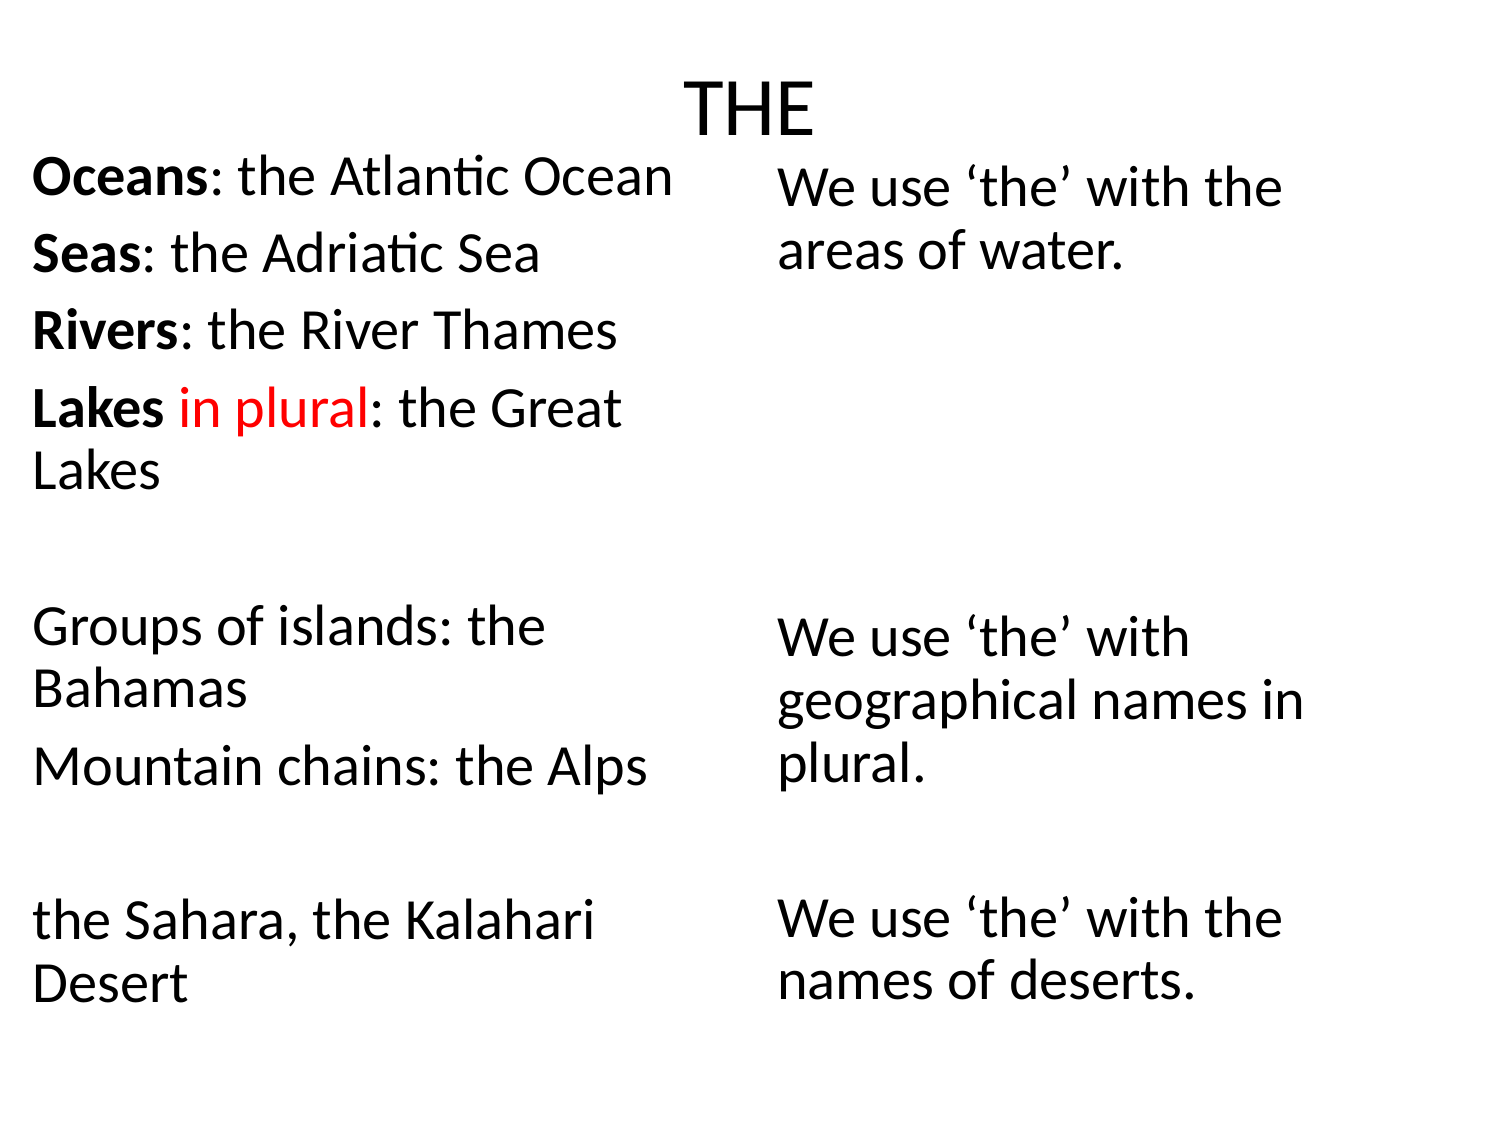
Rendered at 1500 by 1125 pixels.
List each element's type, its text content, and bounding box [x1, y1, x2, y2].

list Oceans: the Atlantic Ocean Seas: the Adriatic Sea Rivers: the River Thames Lakes in plural: the Great Lakes Groups of islands: the Bahamas Mountain chains: the Alps the Sahara, the Kalahari Desert [17, 137, 738, 1095]
list We use ‘the’ with the areas of water. We use ‘the’ with geographical names in plural. We use ‘the’ with the names of deserts. [762, 149, 1426, 1083]
title THE [75, 45, 1426, 126]
